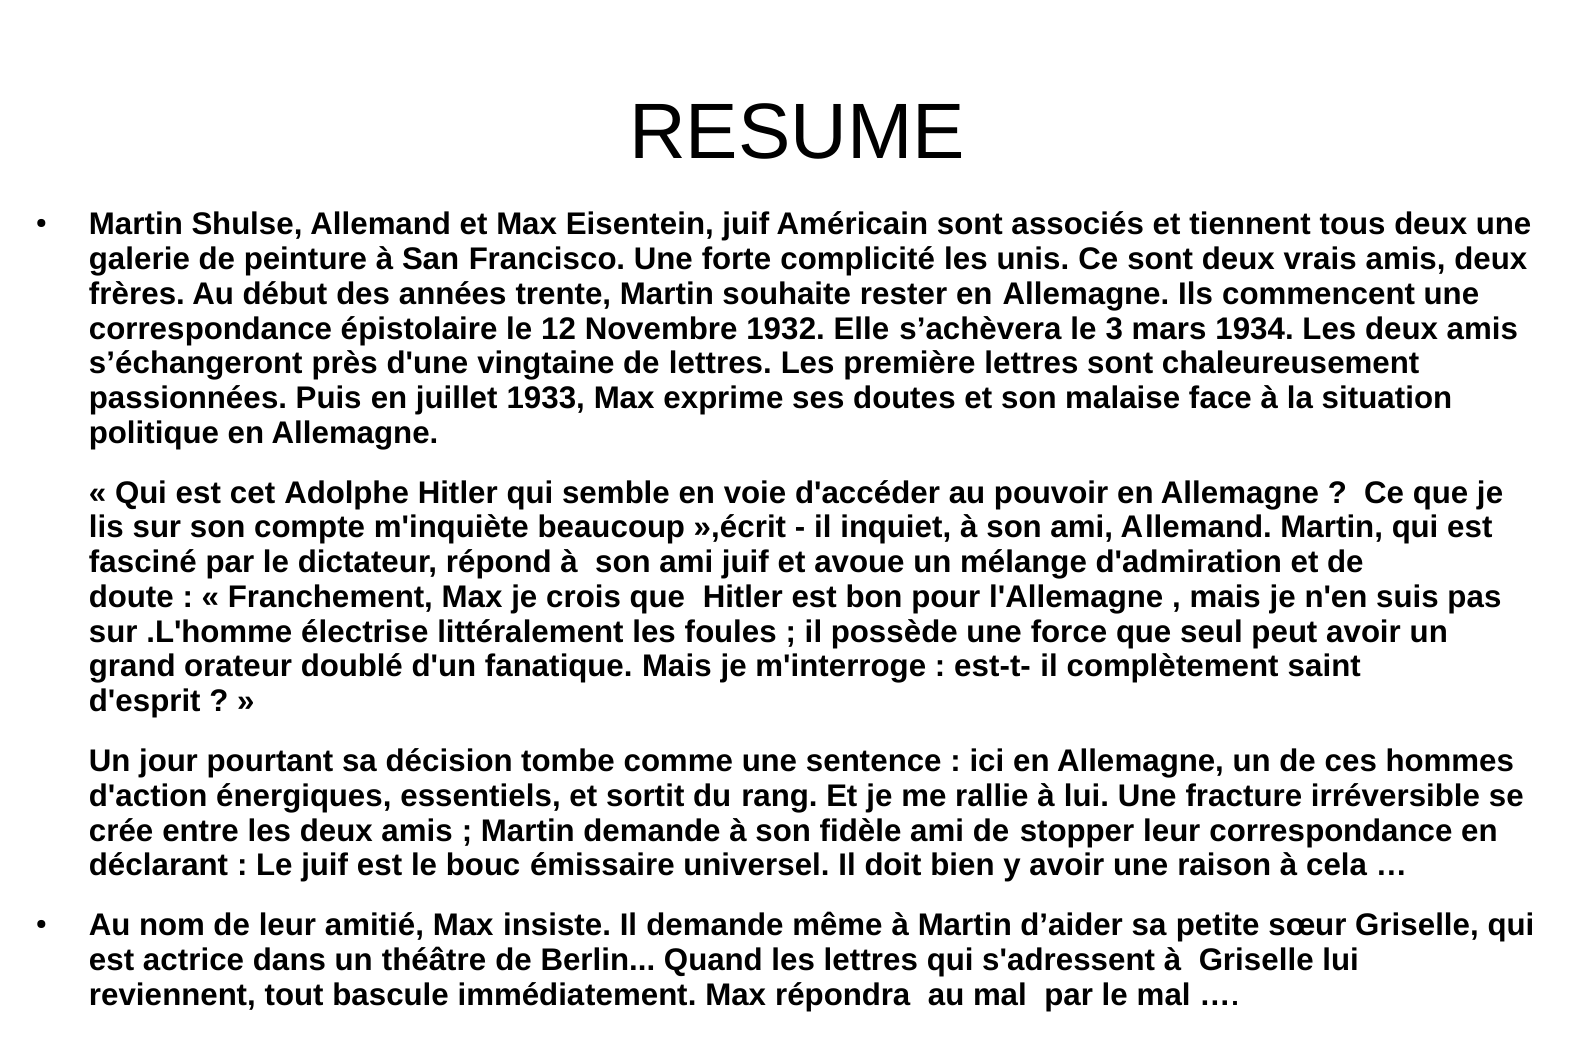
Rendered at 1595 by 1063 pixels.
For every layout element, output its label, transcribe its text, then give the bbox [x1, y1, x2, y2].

list Martin Shulse, Allemand et Max Eisentein, juif Américain sont associés et tiennent tous deux une galerie de peinture à San Francisco. Une forte complicité les unis. Ce sont deux vrais amis, deux frères. Au début des années trente, Martin souhaite rester en Allemagne. Ils commencent une correspondance épistolaire le 12 Novembre 1932. Elle s’achèvera le 3 mars 1934. Les deux amis s’échangeront près d'une vingtaine de lettres. Les première lettres sont chaleureusement passionnées. Puis en juillet 1933, Max exprime ses doutes et son malaise face à la situation politique en Allemagne. « Qui est cet Adolphe Hitler qui semble en voie d'accéder au pouvoir en Allemagne ? Ce que je lis sur son compte m'inquiète beaucoup »,écrit - il inquiet, à son ami, Allemand. Martin, qui est fasciné par le dictateur, répond à son ami juif et avoue un mélange d'admiration et de doute : « Franchement, Max je crois que Hitler est bon pour l'Allemagne , mais je n'en suis pas sur .L'homme électrise littéralement les foules ; il possède une force que seul peut avoir un grand orateur doublé d'un fanatique. Mais je m'interroge : est-t- il complètement saint d'esprit ? » Un jour pourtant sa décision tombe comme une sentence : ici en Allemagne, un de ces hommes d'action énergiques, essentiels, et sortit du rang. Et je me rallie à lui. Une fracture irréversible se crée entre les deux amis ; Martin demande à son fidèle ami de stopper leur correspondance en déclarant : Le juif est le bouc émissaire universel. Il doit bien y avoir une raison à cela … Au nom de leur amitié, Max insiste. Il demande même à Martin d’aider sa petite sœur Griselle, qui est actrice dans un théâtre de Berlin... Quand les lettres qui s'adressent à Griselle lui reviennent, tout bascule immédiatement. Max répondra au mal par le mal …. [18, 206, 1536, 1063]
title RESUME [79, 42, 1515, 206]
